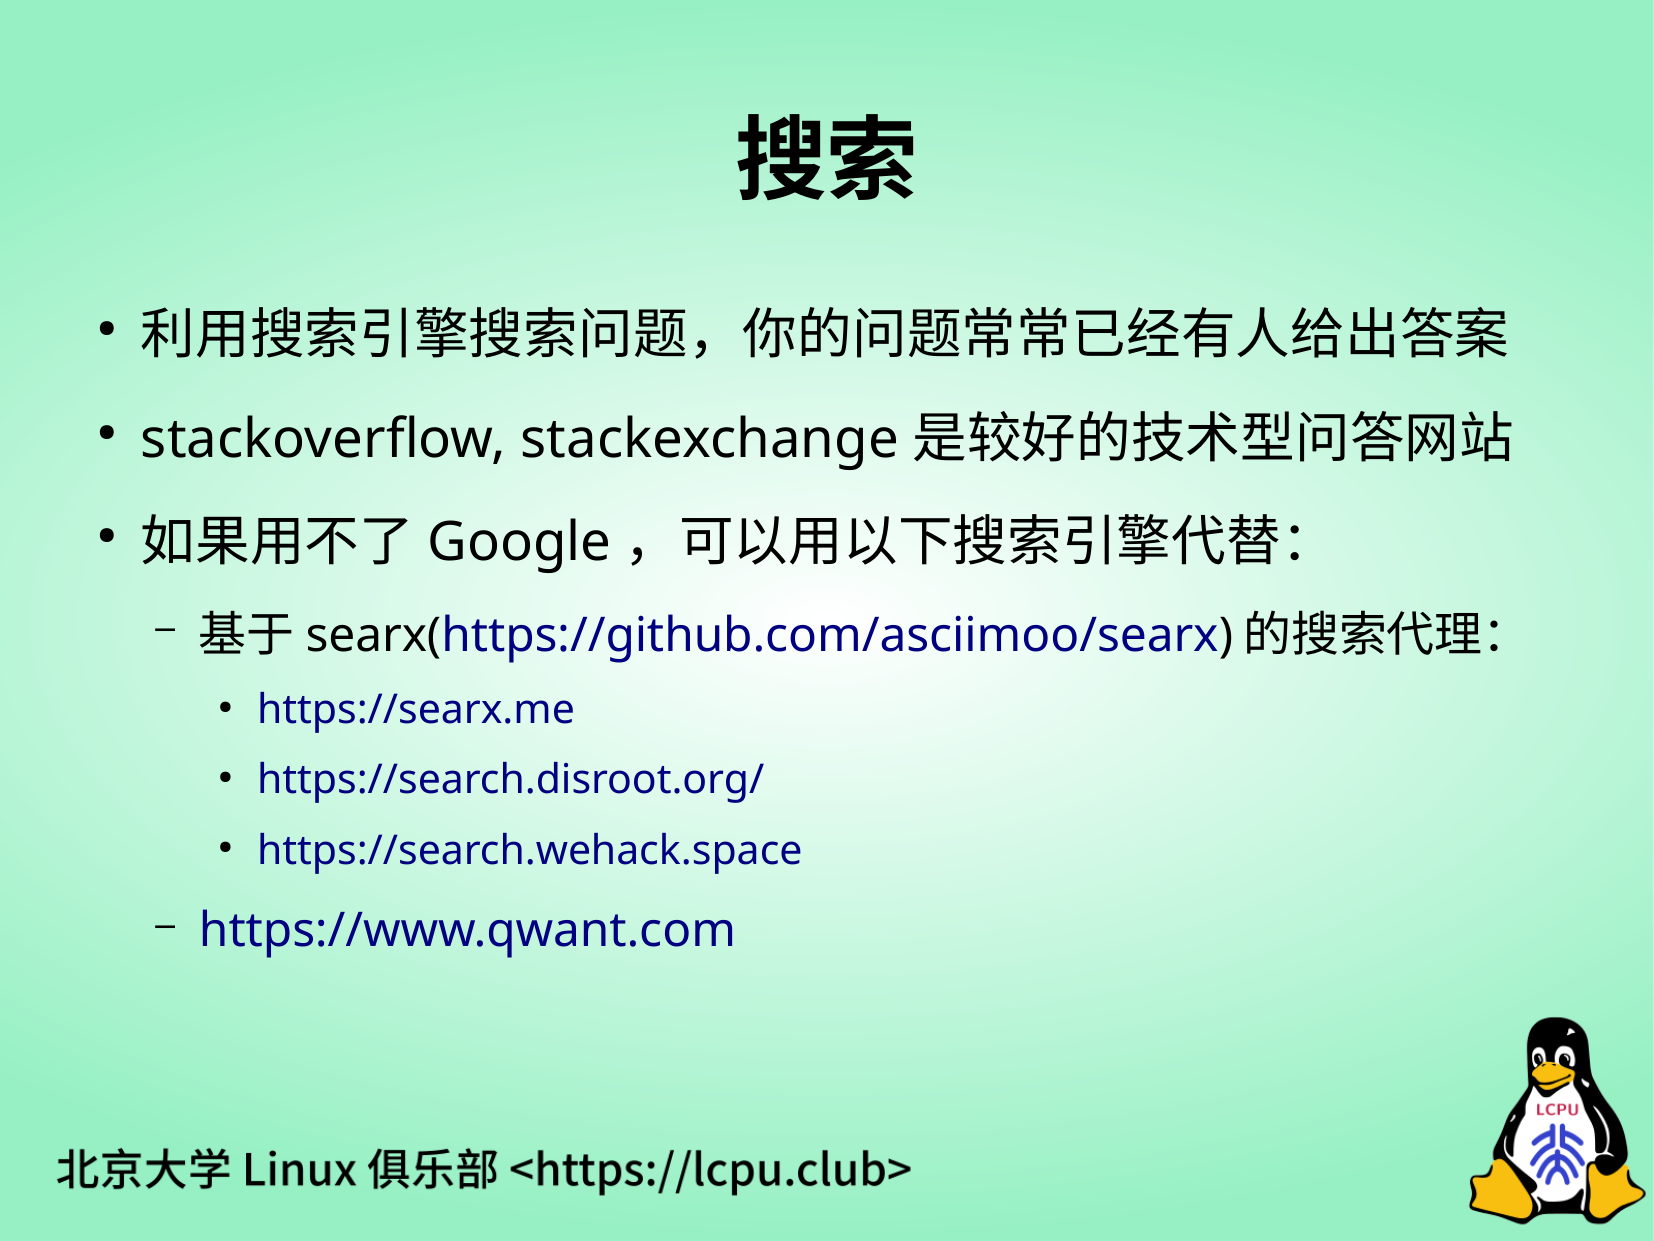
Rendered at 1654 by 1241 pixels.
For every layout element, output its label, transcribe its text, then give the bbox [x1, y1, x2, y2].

picture [0, 0, 1654, 1241]
list 利用搜索引擎搜索问题，你的问题常常已经有人给出答案 stackoverflow, stackexchange是较好的技术型问答网站 如果用不了Google，可以用以下搜索引擎代替： 基于searx(https://github.com/asciimoo/searx)的搜索代理： https://searx.me https://search.disroot.org/ https://search.wehack.space https://www.qwant.com [82, 290, 1571, 1010]
title 搜索 [82, 49, 1571, 257]
